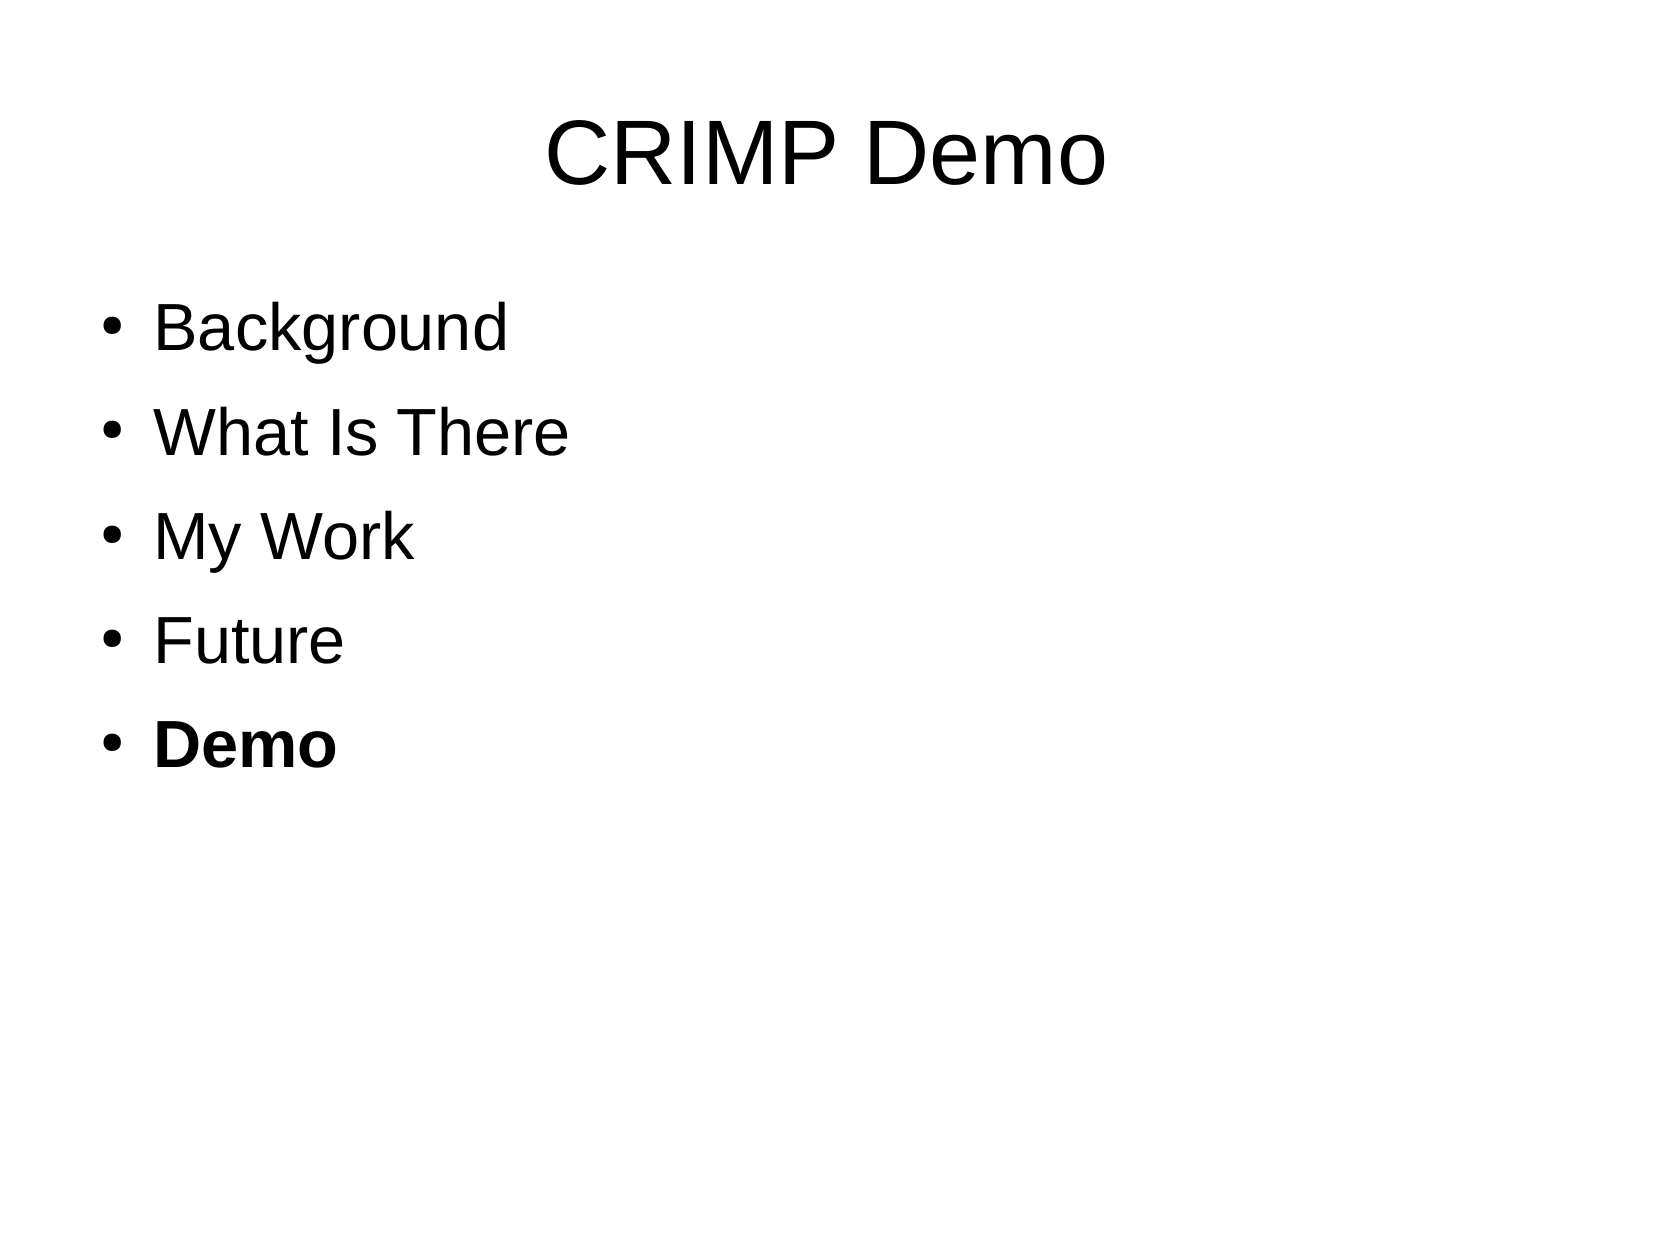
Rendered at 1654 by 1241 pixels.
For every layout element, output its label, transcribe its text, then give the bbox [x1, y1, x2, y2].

title CRIMP Demo [82, 56, 1571, 250]
list Background What Is There My Work Future Demo [82, 290, 1571, 1094]
